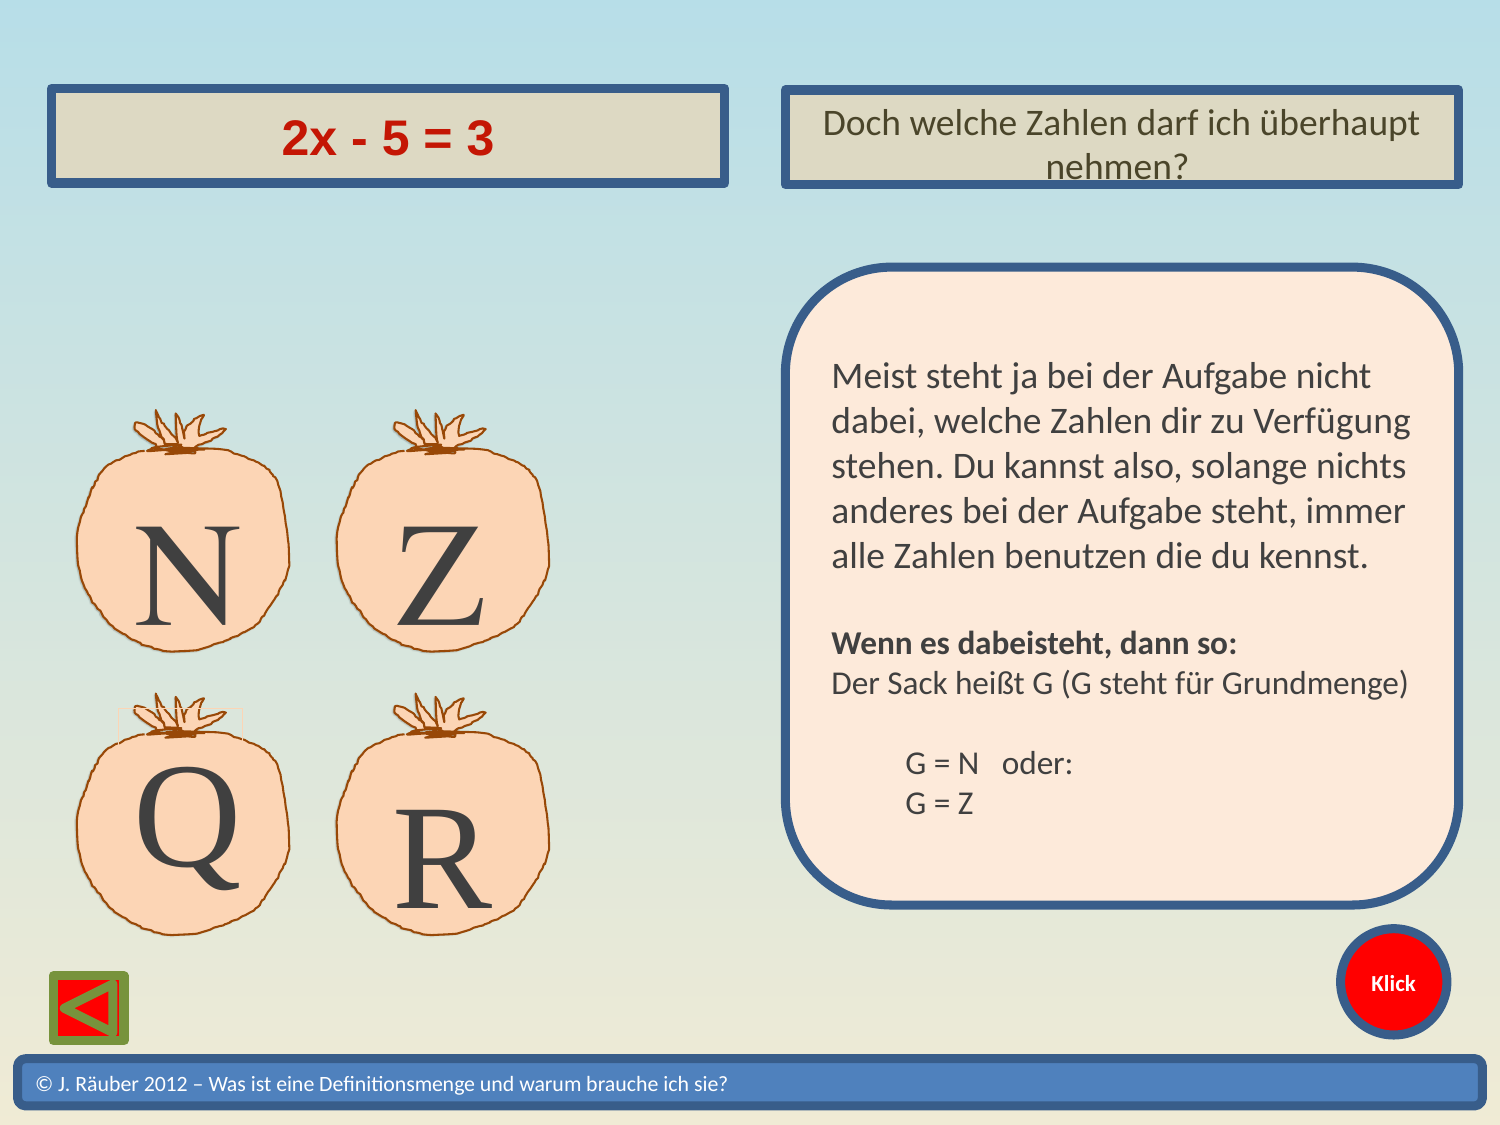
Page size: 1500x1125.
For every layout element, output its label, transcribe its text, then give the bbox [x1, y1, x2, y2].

text_box [53, 975, 125, 1041]
text_box N [118, 468, 242, 610]
text_box Doch welche Zahlen darf ich überhaupt nehmen? [785, 90, 1459, 184]
text_box Q [154, 773, 220, 850]
text_box R [378, 751, 502, 893]
text_box [134, 705, 147, 709]
text_box Klick [1340, 928, 1447, 1036]
text_box [336, 693, 550, 936]
text_box [76, 739, 290, 936]
text_box Meist steht ja bei der Aufgabe nicht dabei, welche Zahlen dir zu Verfügung stehen. Du kannst also, solange nichts anderes bei der Aufgabe steht, immer alle Zahlen benutzen die du kennst. Wenn es dabeisteht, dann so: Der Sack heißt G (G steht für Grundmenge) G = N oder: G = Z [785, 267, 1459, 906]
text_box Z [378, 468, 502, 610]
text_box Q [118, 709, 242, 850]
text_box N [157, 546, 210, 610]
text_box 2x - 5 = 3 [51, 89, 725, 183]
text_box [187, 698, 204, 709]
text_box [76, 410, 550, 652]
text_box [175, 696, 182, 709]
text_box [162, 850, 212, 862]
text_box R [423, 865, 458, 893]
text_box [155, 693, 165, 709]
text_box R [423, 816, 460, 858]
text_box © J. Räuber 2012 – Was ist eine Definitionsmenge und warum brauche ich sie? [17, 1058, 1483, 1106]
